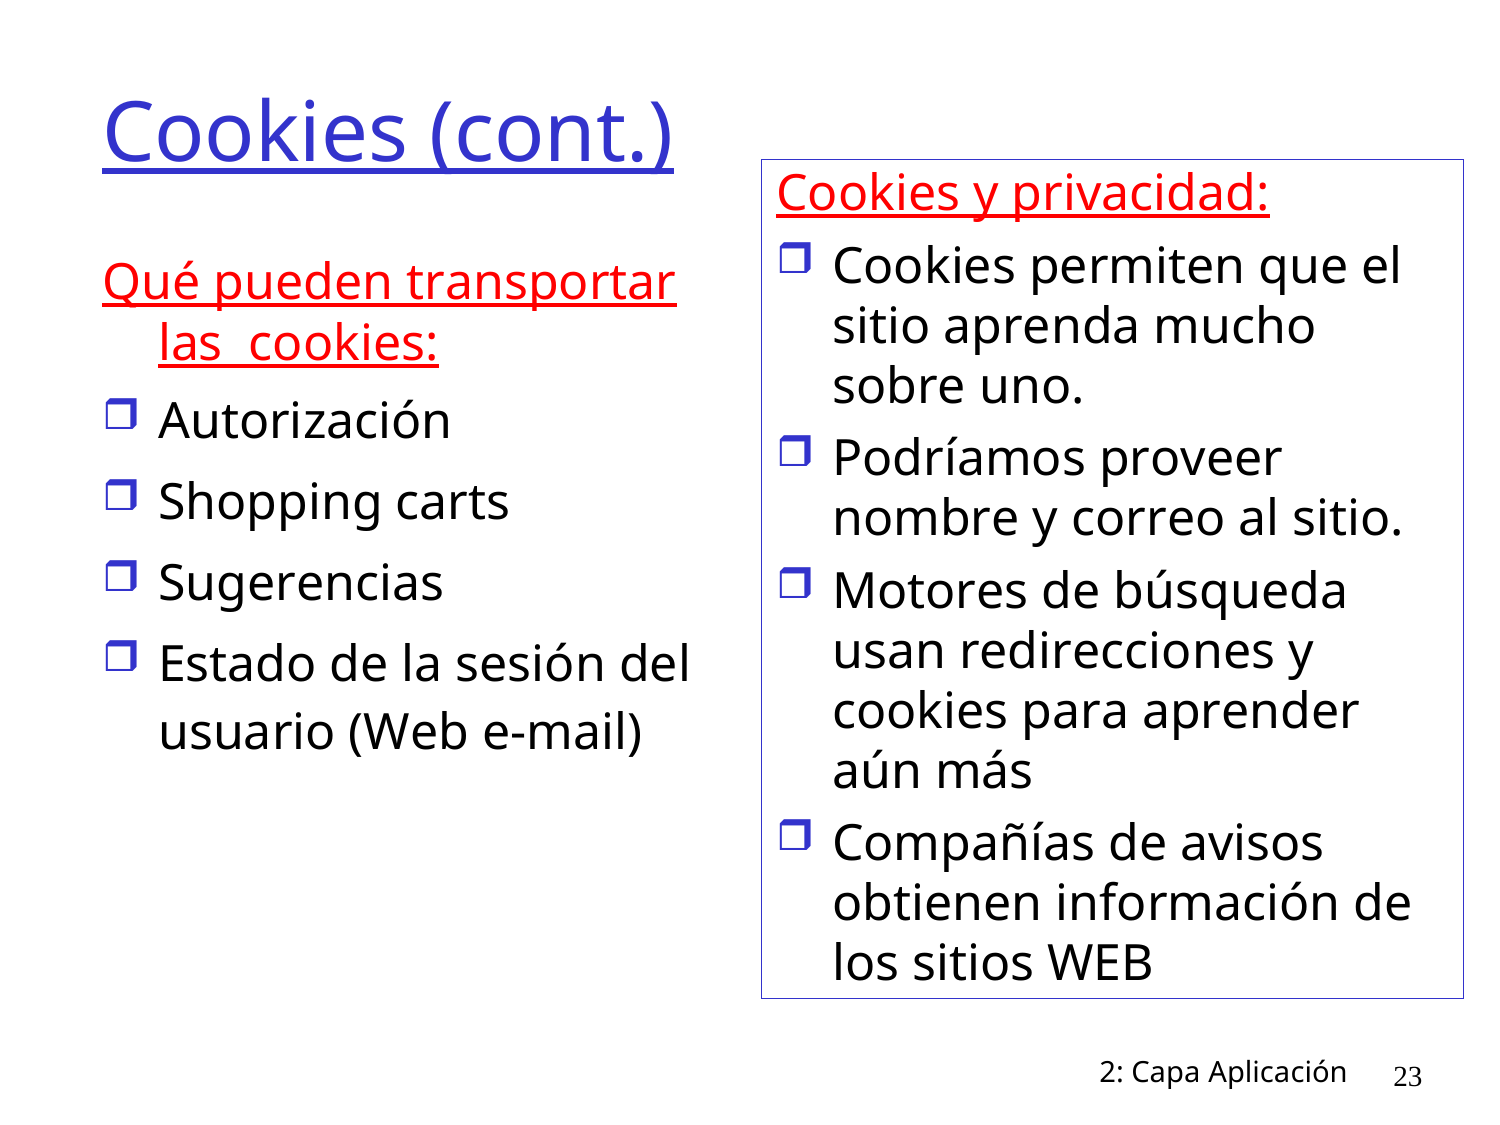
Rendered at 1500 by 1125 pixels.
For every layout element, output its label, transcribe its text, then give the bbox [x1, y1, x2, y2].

text_box Cookies y privacidad: Cookies permiten que el sitio aprenda mucho sobre uno. Podríamos proveer nombre y correo al sitio. Motores de búsqueda usan redirecciones y cookies para aprender aún más Compañías de avisos obtienen información de los sitios WEB [761, 159, 1464, 999]
list Qué pueden transportar las cookies: Autorización Shopping carts Sugerencias Estado de la sesión del usuario (Web e-mail) [87, 242, 713, 1006]
title Cookies (cont.) [87, 37, 1363, 225]
